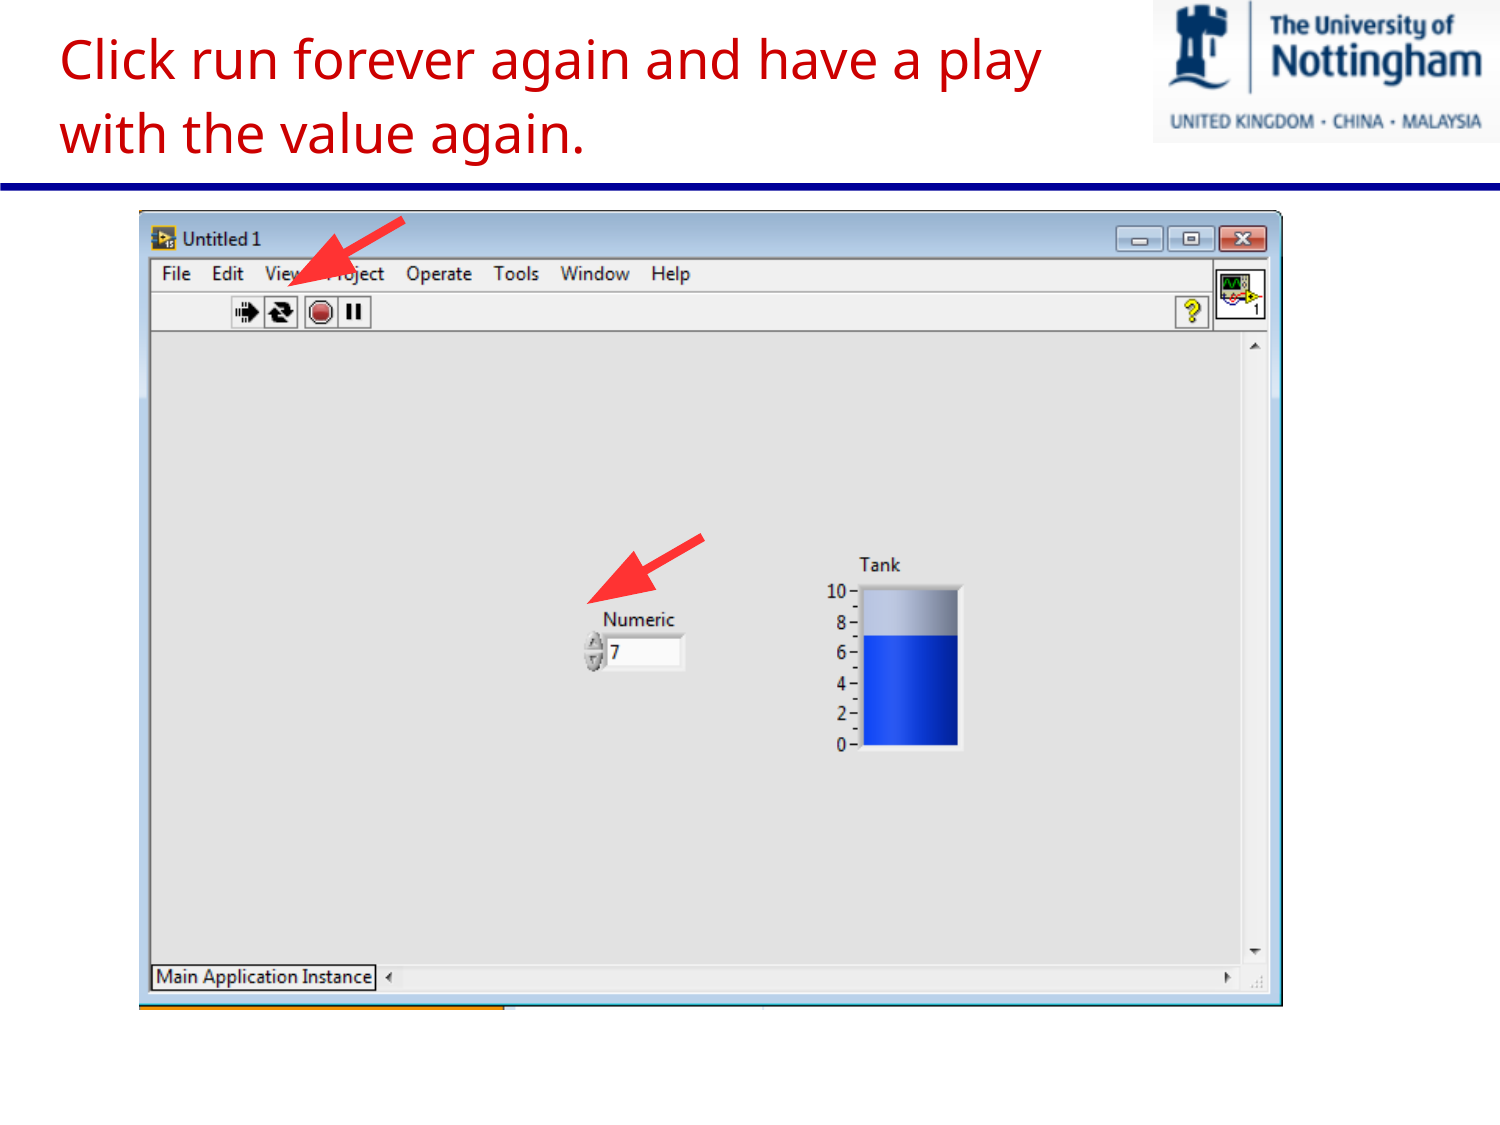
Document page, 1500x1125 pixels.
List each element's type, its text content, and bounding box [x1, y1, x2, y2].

title Click run forever again and have a play with the value again. [59, 32, 1114, 159]
picture [1153, 0, 1500, 143]
picture [139, 210, 1283, 1010]
